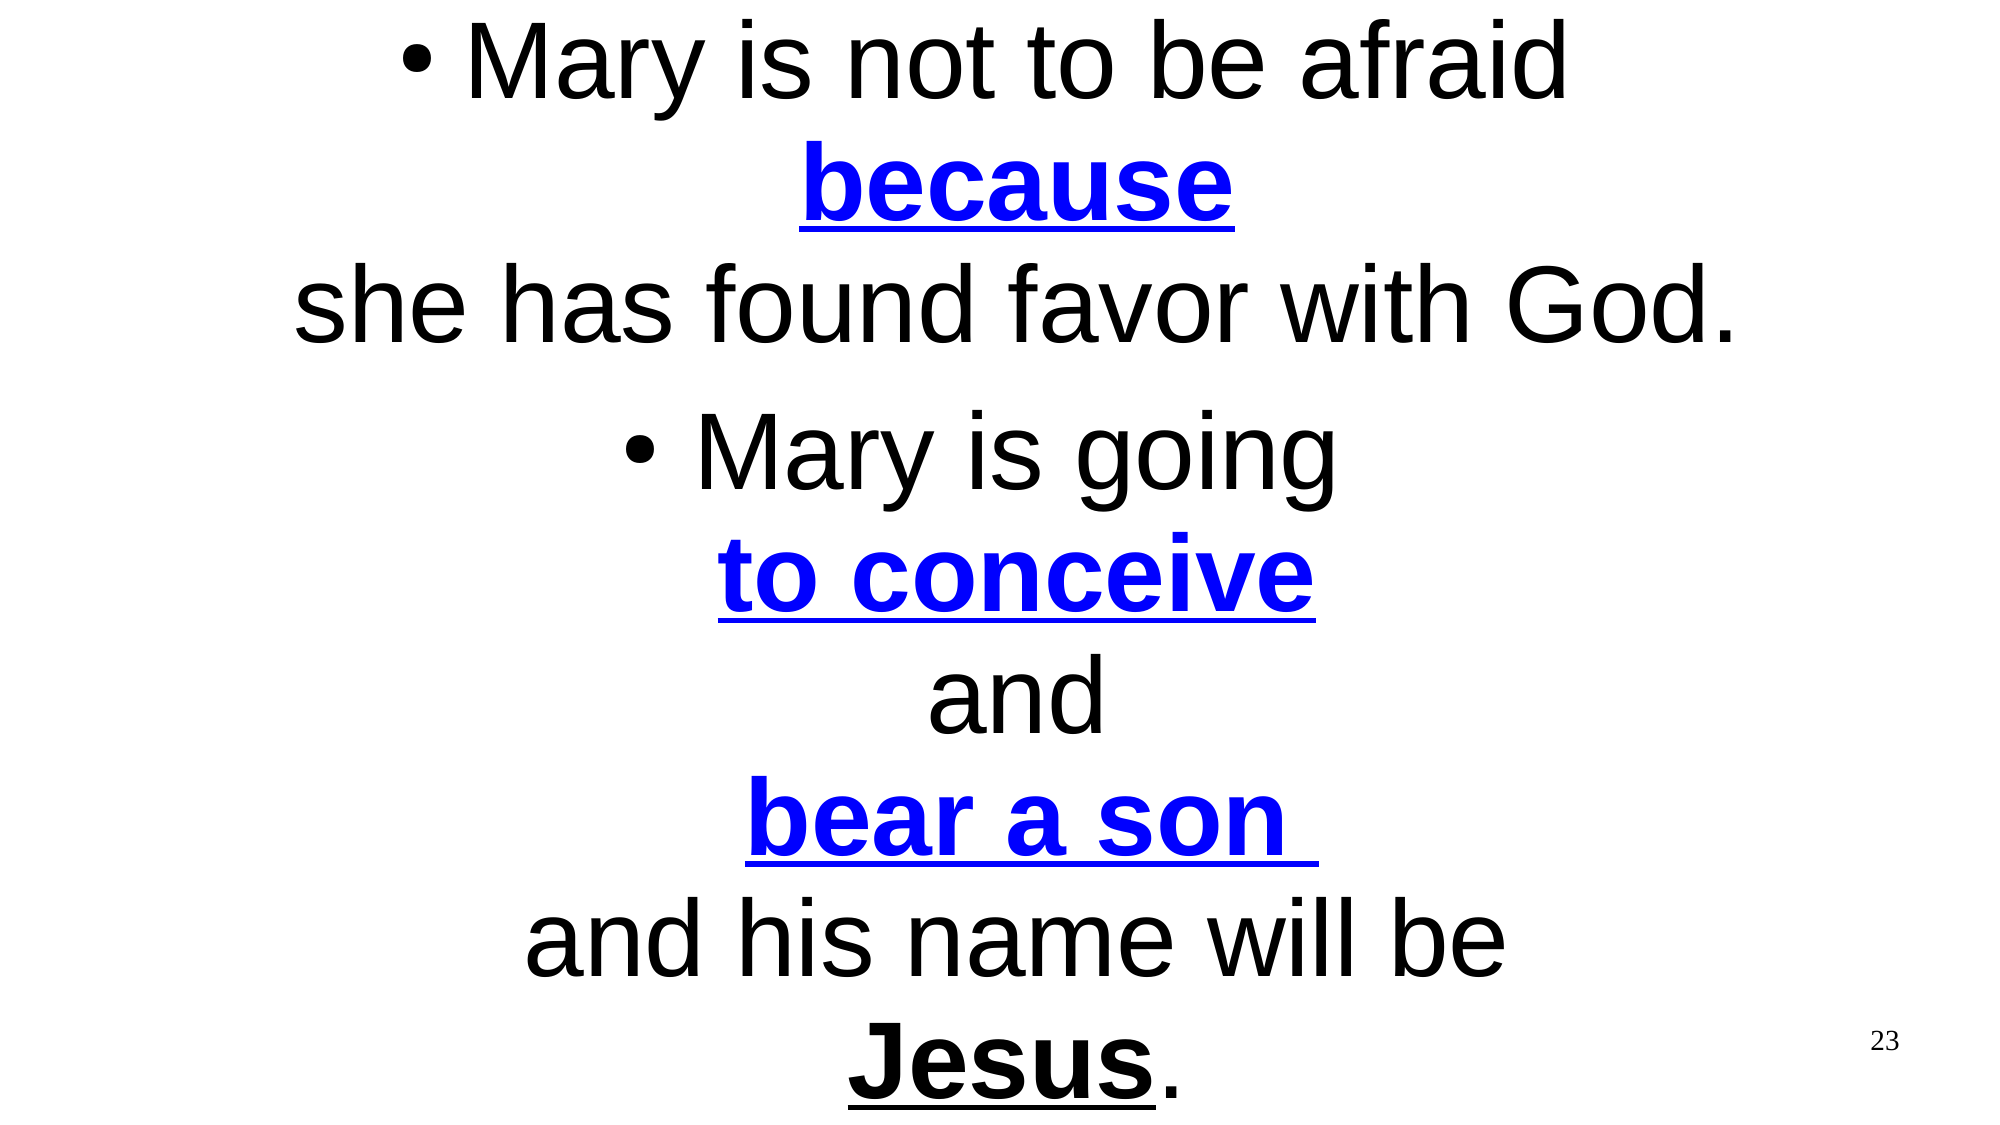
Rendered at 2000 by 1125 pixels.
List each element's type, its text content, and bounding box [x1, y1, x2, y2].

list Mary is not to be afraid because she has found favor with God. Mary is going to conceive and bear a son and his name will be Jesus. [0, 0, 1996, 1123]
